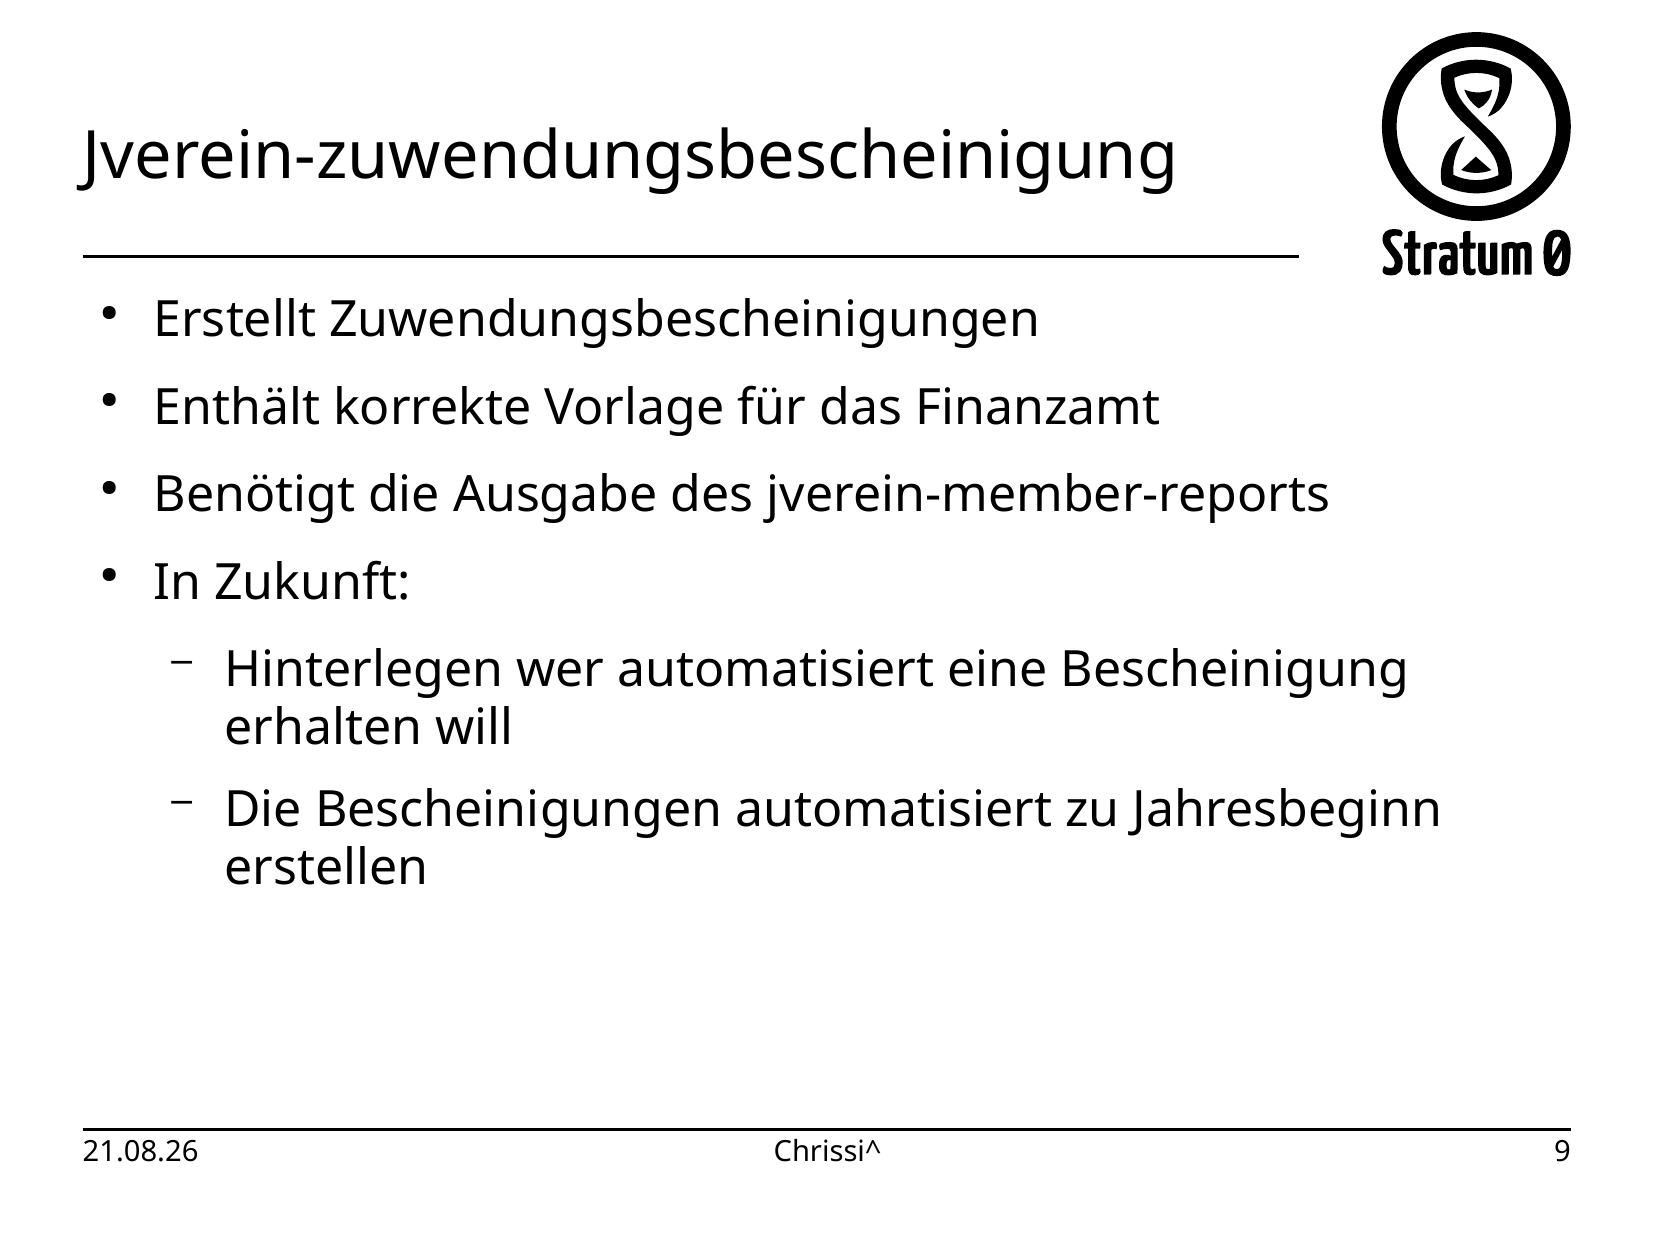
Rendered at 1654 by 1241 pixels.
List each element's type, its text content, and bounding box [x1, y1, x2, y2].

list Erstellt Zuwendungsbescheinigungen Enthält korrekte Vorlage für das Finanzamt Benötigt die Ausgabe des jverein-member-reports In Zukunft: Hinterlegen wer automatisiert eine Bescheinigung erhalten will Die Bescheinigungen automatisiert zu Jahresbeginn erstellen [82, 290, 1538, 1010]
title Jverein-zuwendungsbescheinigung [82, 49, 1300, 257]
